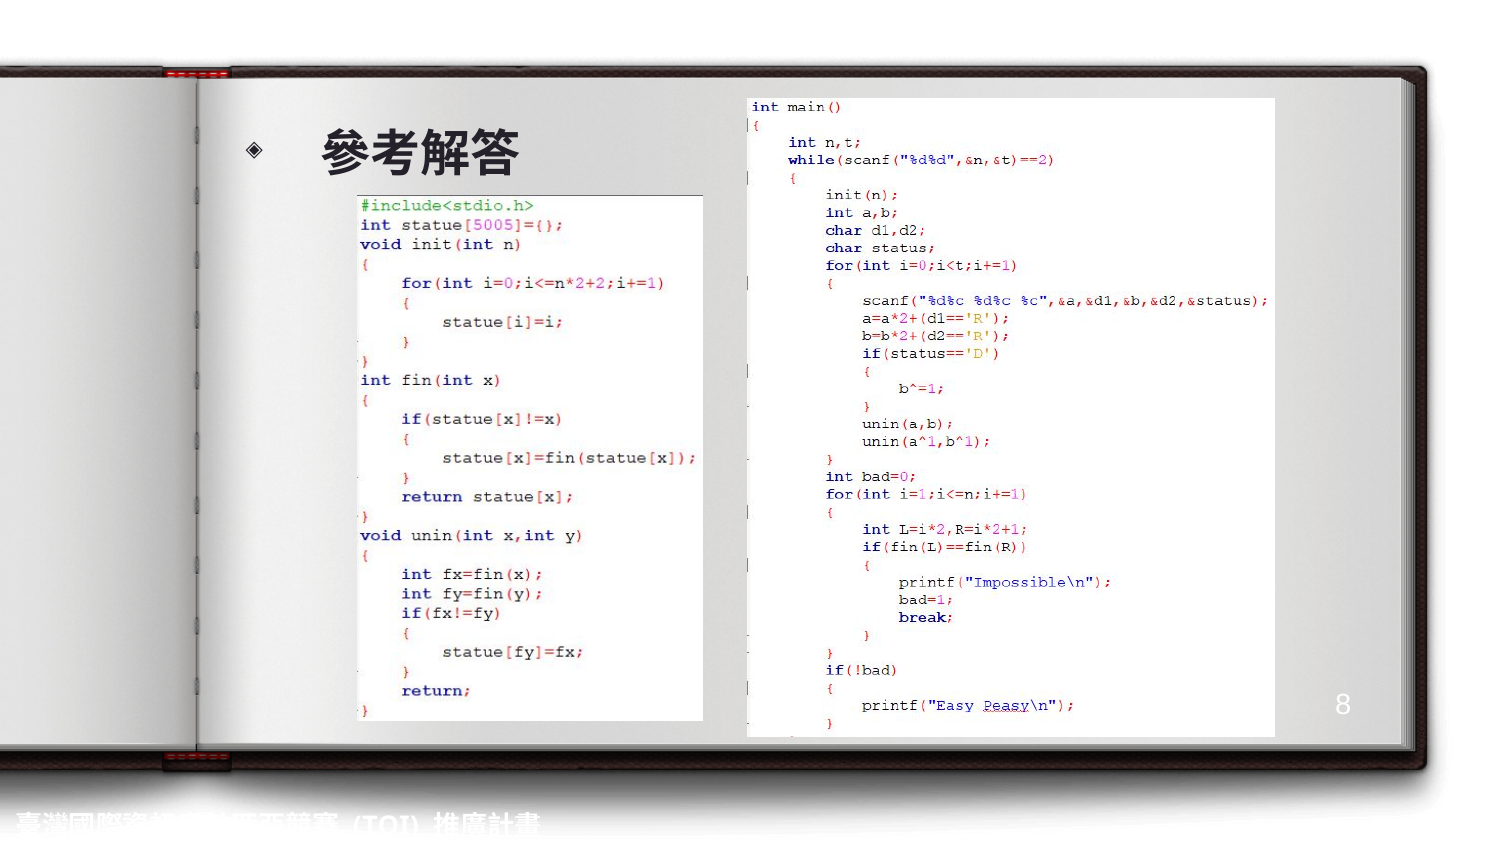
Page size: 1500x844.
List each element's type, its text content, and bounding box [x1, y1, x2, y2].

text_box <編號> [1320, 672, 1386, 737]
text_box 參考解答 [230, 98, 747, 188]
picture [0, 0, 1500, 844]
